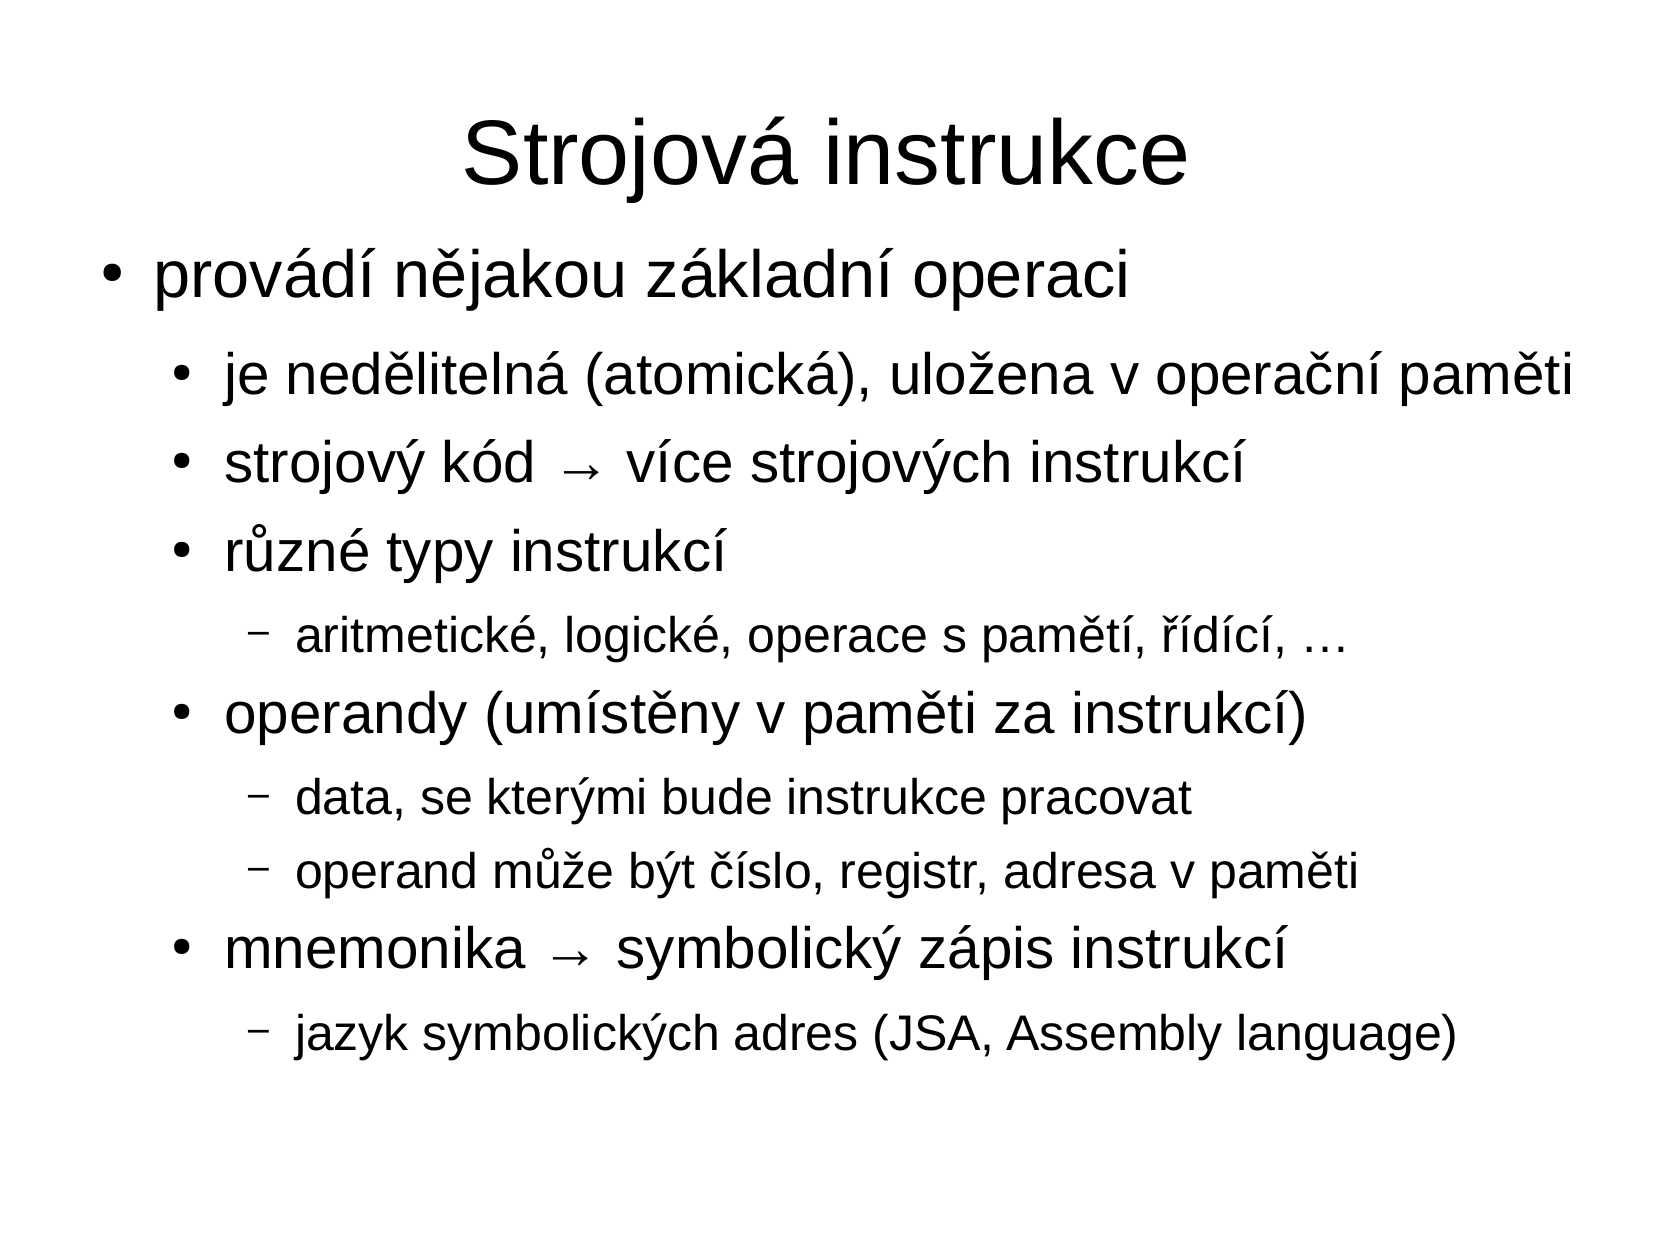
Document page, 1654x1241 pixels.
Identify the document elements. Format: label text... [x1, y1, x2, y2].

title Strojová instrukce [82, 56, 1571, 237]
list provádí nějakou základní operaci je nedělitelná (atomická), uložena v operační paměti strojový kód → více strojových instrukcí různé typy instrukcí aritmetické, logické, operace s pamětí, řídící, … operandy (umístěny v paměti za instrukcí) data, se kterými bude instrukce pracovat operand může být číslo, registr, adresa v paměti mnemonika → symbolický zápis instrukcí jazyk symbolických adres (JSA, Assembly language) [82, 237, 1625, 1061]
